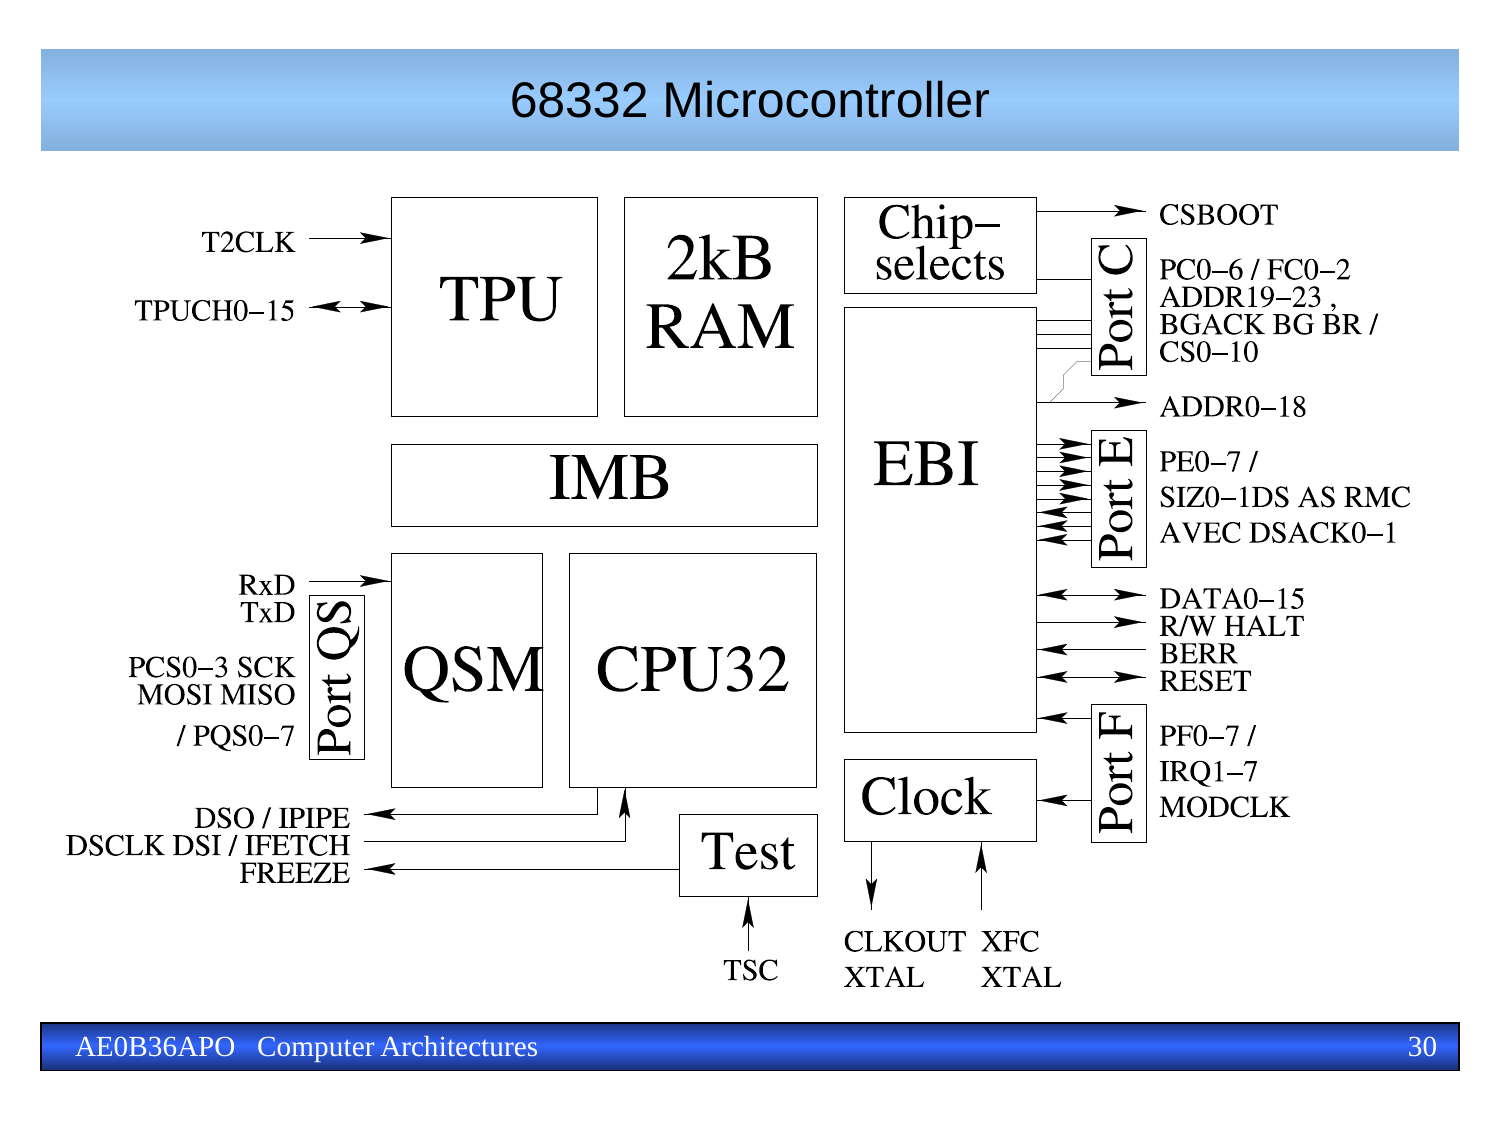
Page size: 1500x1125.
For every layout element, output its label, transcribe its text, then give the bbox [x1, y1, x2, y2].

chart [47, 154, 1429, 1002]
title 68332 Microcontroller [41, 49, 1459, 151]
